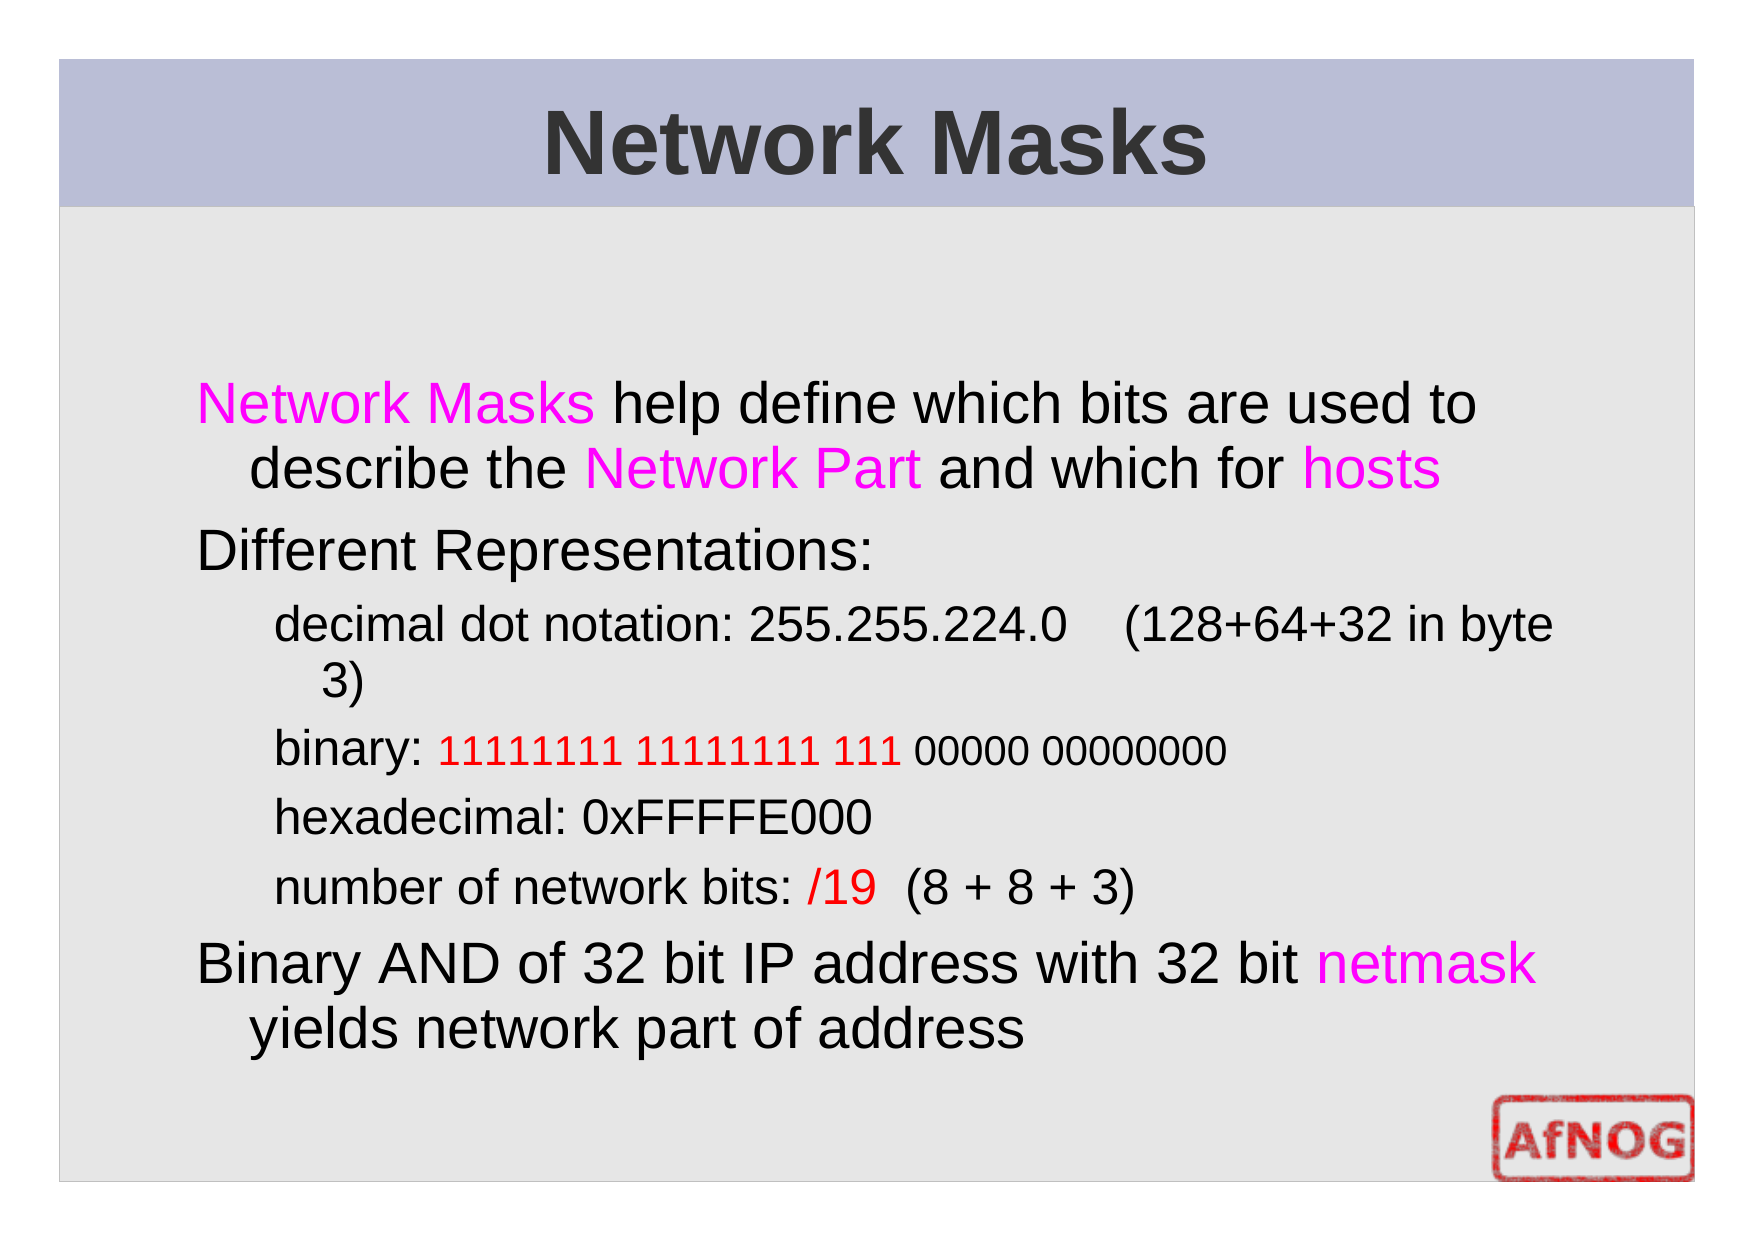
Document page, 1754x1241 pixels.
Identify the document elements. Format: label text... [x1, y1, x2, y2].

list Network Masks help define which bits are used to describe the Network Part and which for hosts Different Representations: decimal dot notation: 255.255.224.0 (128+64+32 in byte 3) binary: 11111111 11111111 111 00000 00000000 hexadecimal: 0xFFFFE000 number of network bits: /19 (8 + 8 + 3) Binary AND of 32 bit IP address with 32 bit netmask yields network part of address [179, 371, 1576, 1081]
picture [1490, 1092, 1695, 1182]
title Network Masks [59, 48, 1695, 237]
